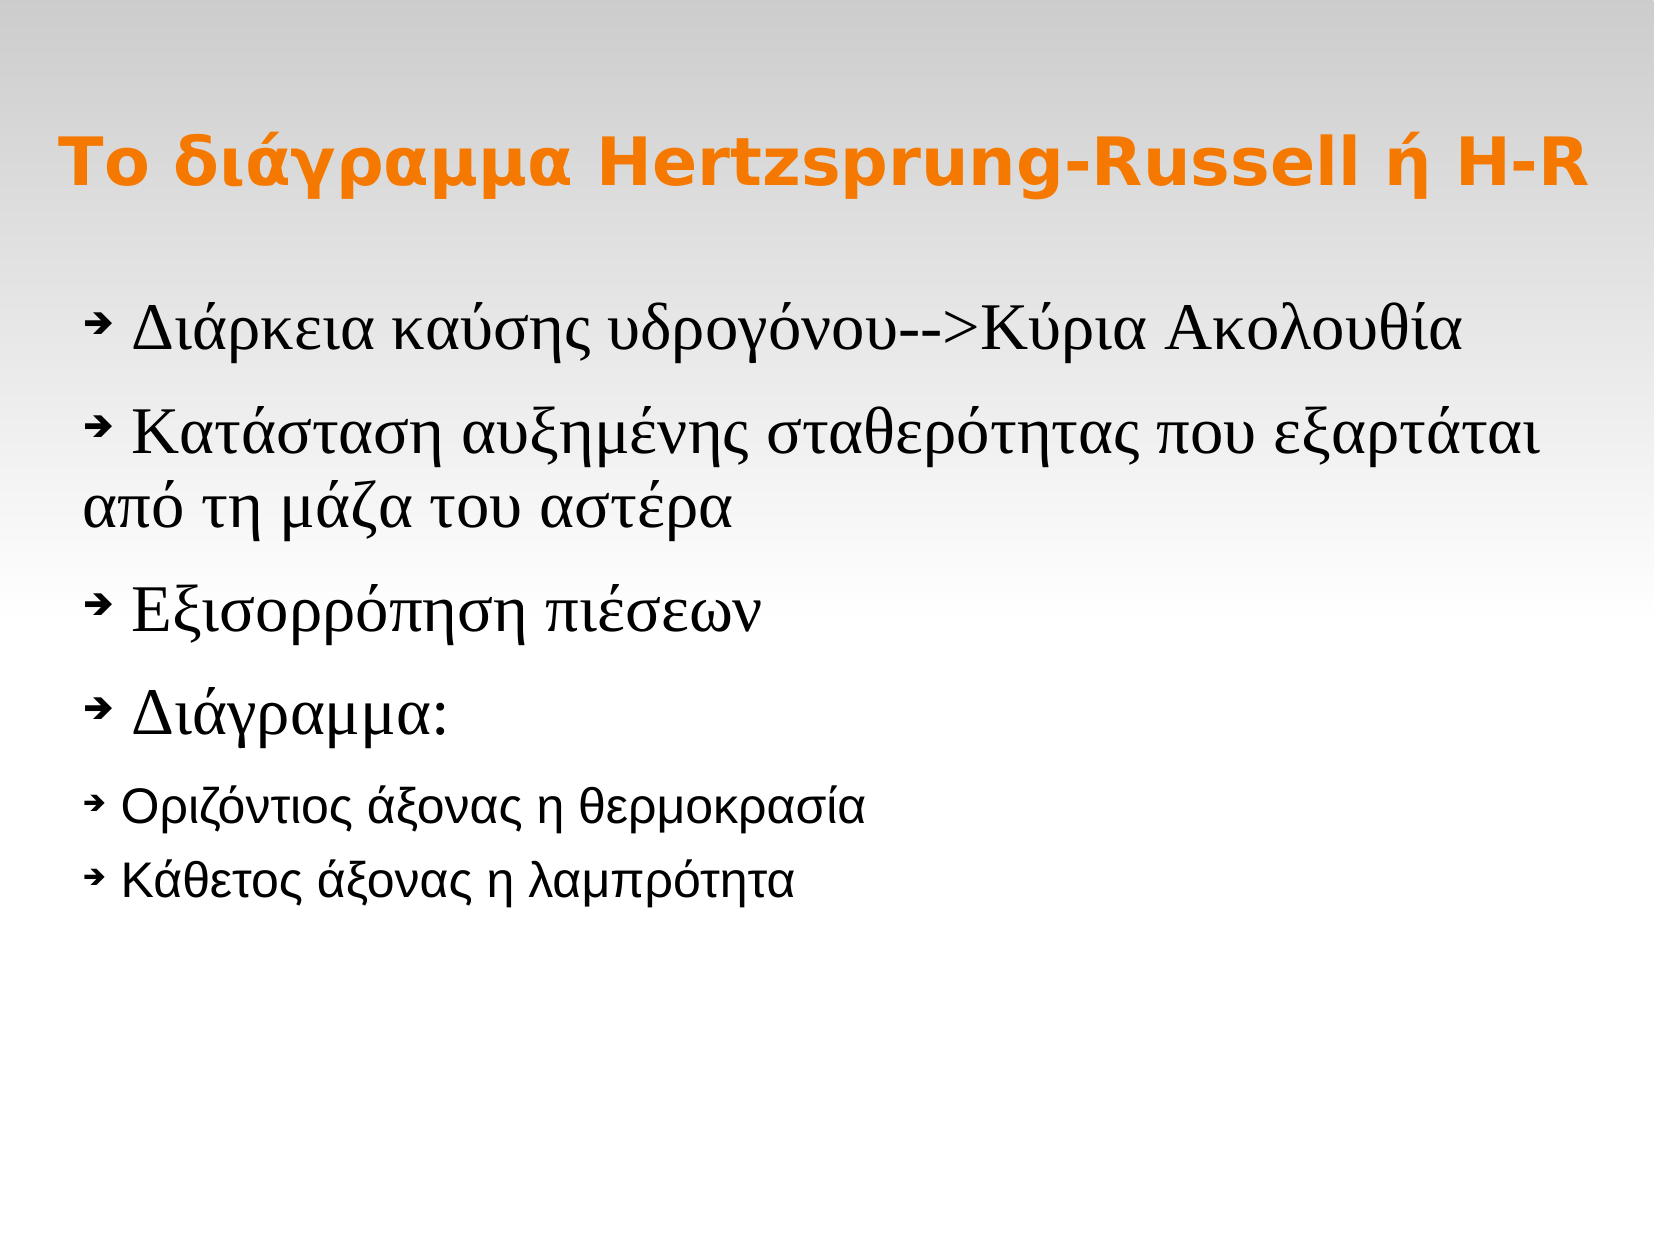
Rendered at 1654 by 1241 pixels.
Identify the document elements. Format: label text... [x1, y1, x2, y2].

list Διάρκεια καύσης υδρογόνου-->Κύρια Ακολουθία Κατάσταση αυξημένης σταθερότητας που εξαρτάται από τη μάζα του αστέρα Εξισορρόπηση πιέσεων Διάγραμμα: Οριζόντιος άξονας η θερμοκρασία Κάθετος άξονας η λαμπρότητα [82, 290, 1571, 1094]
title Τo διάγραμμα Hertzsprung-Russell ή H-R [59, 29, 1625, 296]
